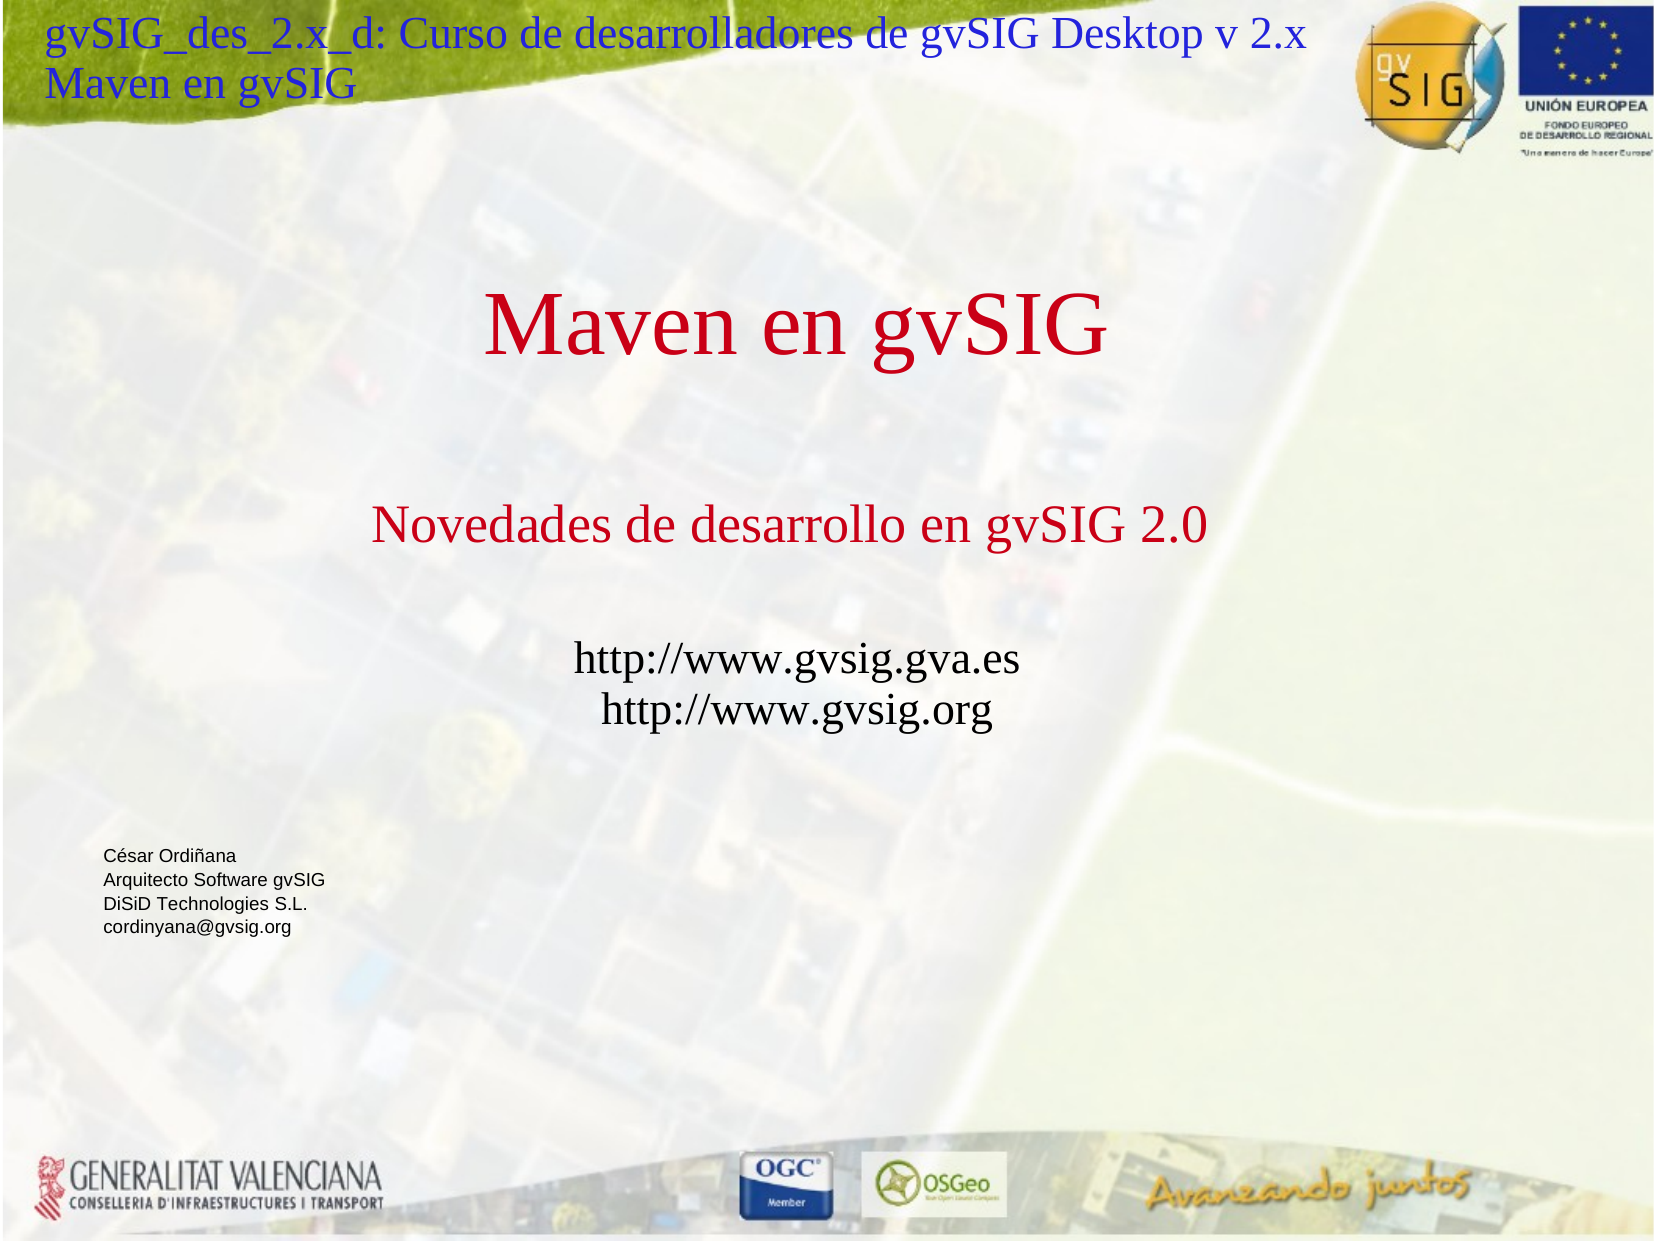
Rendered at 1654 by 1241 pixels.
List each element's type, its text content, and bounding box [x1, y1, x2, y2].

text_box Maven en gvSIG Novedades de desarrollo en gvSIG 2.0 http://www.gvsig.gva.es http://www.gvsig.org César Ordiñana Arquitecto Software gvSIG DiSiD Technologies S.L. cordinyana@gvsig.org [88, 210, 1506, 1025]
picture [2, 0, 1654, 1241]
